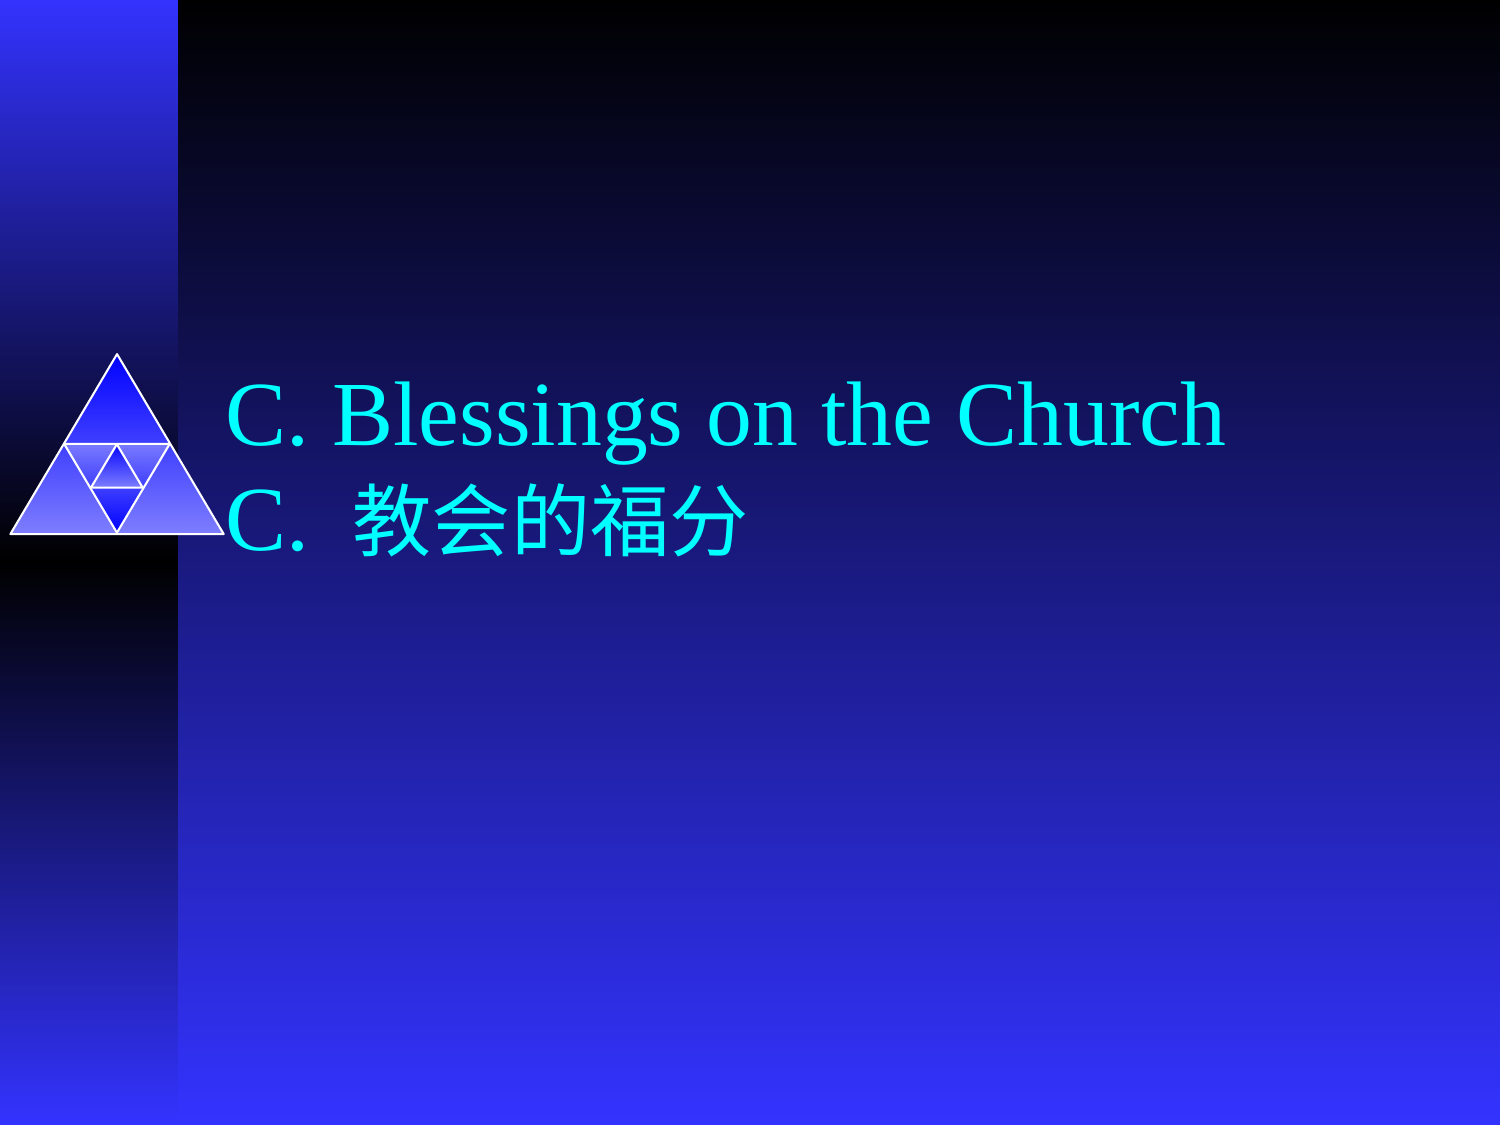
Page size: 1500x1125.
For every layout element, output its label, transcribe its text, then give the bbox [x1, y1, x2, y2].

title C. Blessings on the Church C. 教会的福分 [225, 363, 1463, 575]
